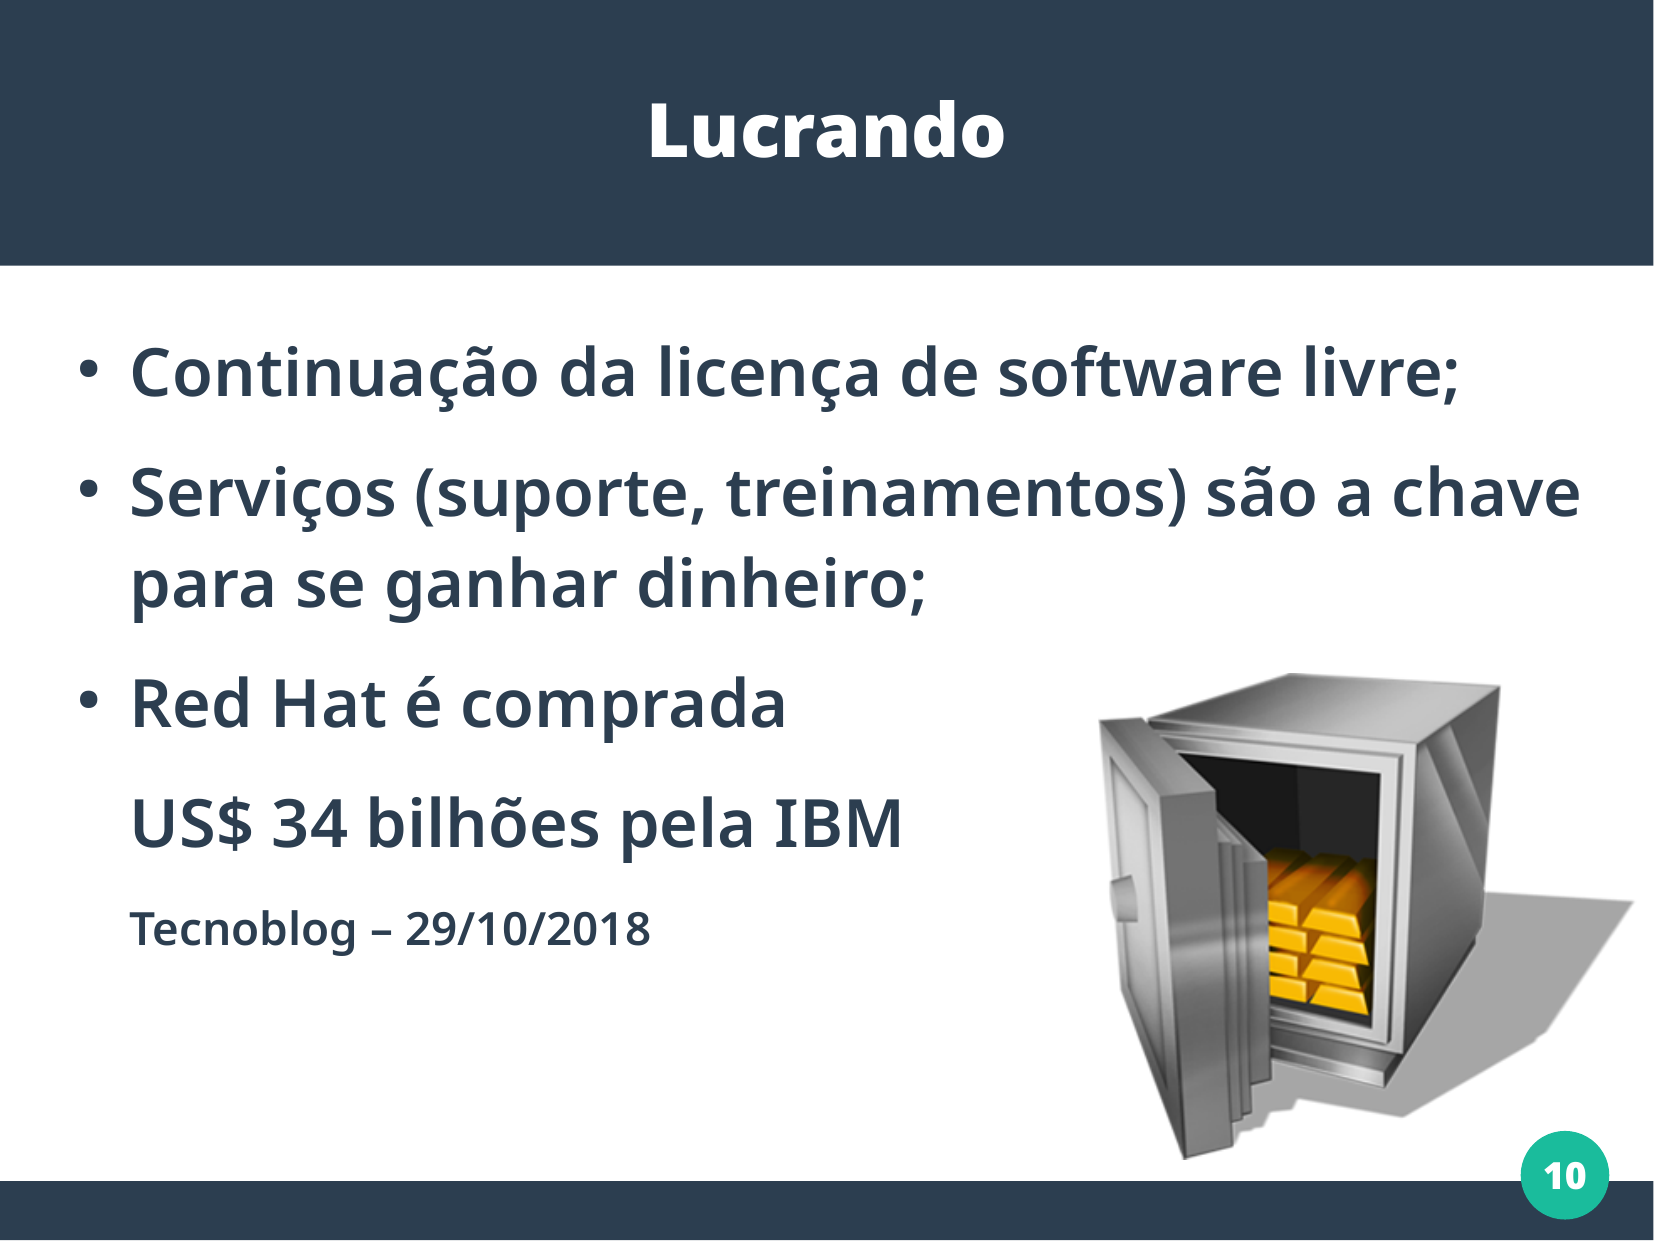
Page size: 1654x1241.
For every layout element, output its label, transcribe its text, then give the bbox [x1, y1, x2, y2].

list Continuação da licença de software livre; Serviços (suporte, treinamentos) são a chave para se ganhar dinheiro; Red Hat é comprada US$ 34 bilhões pela IBM Tecnoblog – 29/10/2018 [59, 324, 1595, 1152]
title Lucrando [59, 49, 1595, 207]
picture [1098, 673, 1637, 1160]
